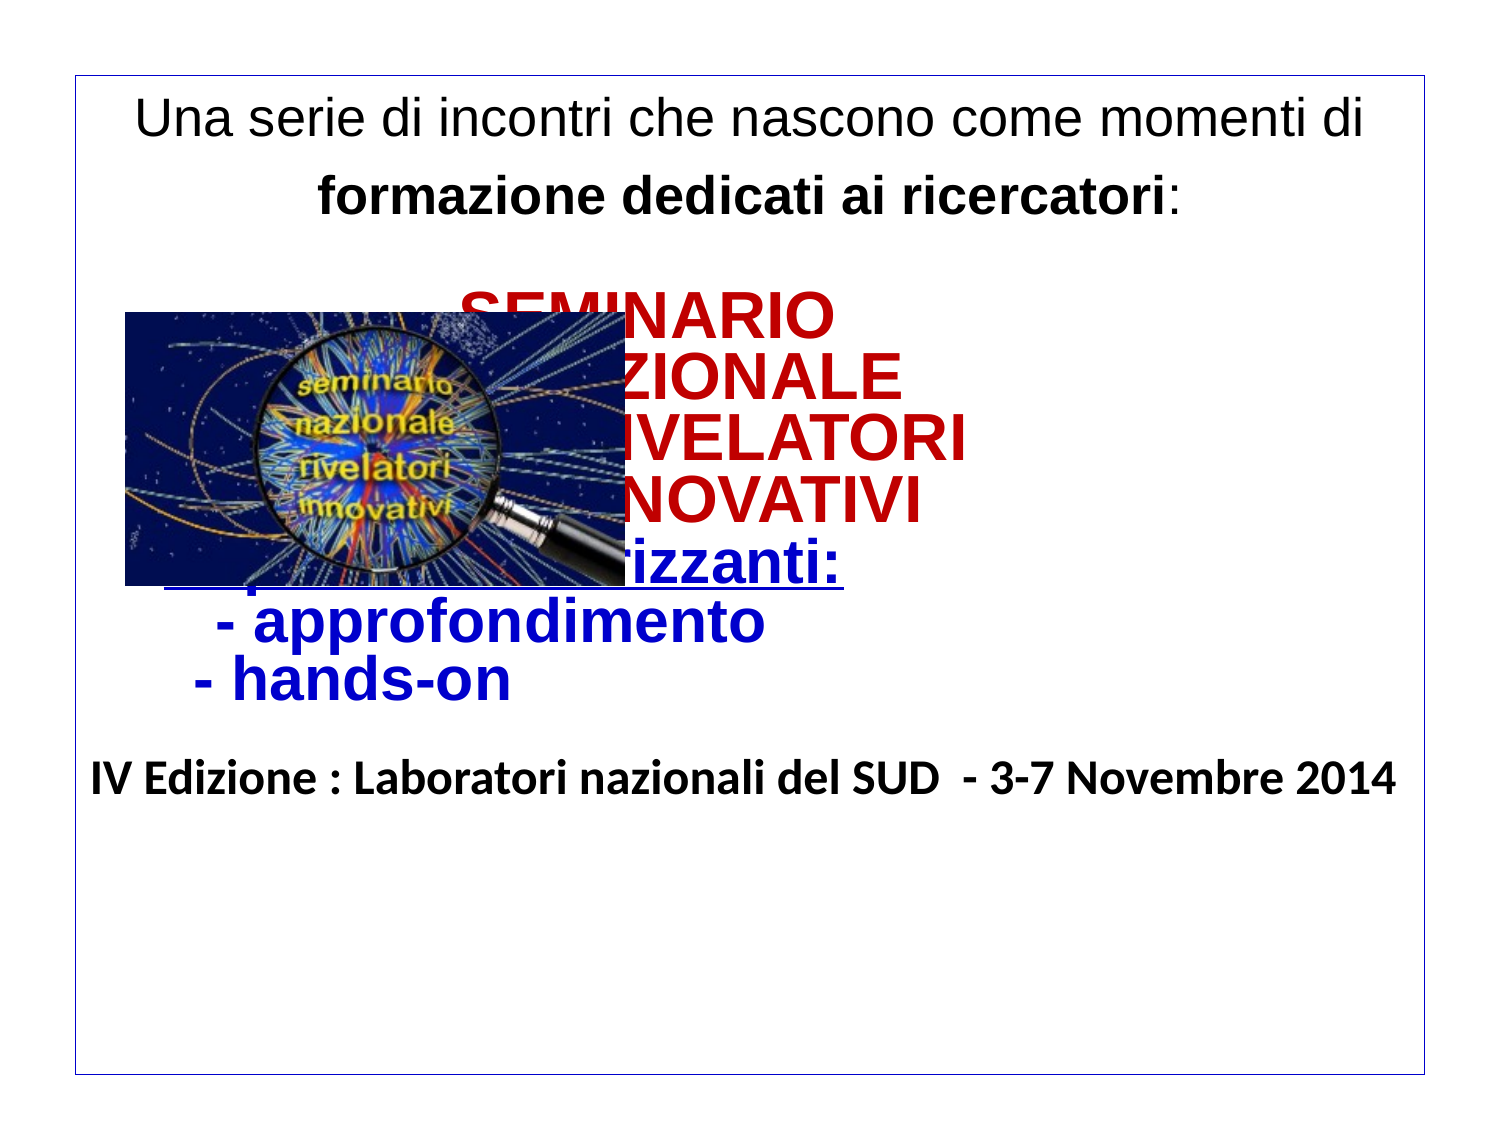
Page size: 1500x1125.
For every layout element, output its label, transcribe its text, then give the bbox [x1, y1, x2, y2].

picture [125, 312, 625, 586]
list Una serie di incontri che nascono come momenti di formazione dedicati ai ricercatori: SEMINARIO NAZIONALE RIVELATORI INNOVATIVI Aspetti Caratterizzanti: - approfondimento - hands-on IV Edizione : Laboratori nazionali del SUD - 3-7 Novembre 2014 [75, 75, 1425, 1075]
